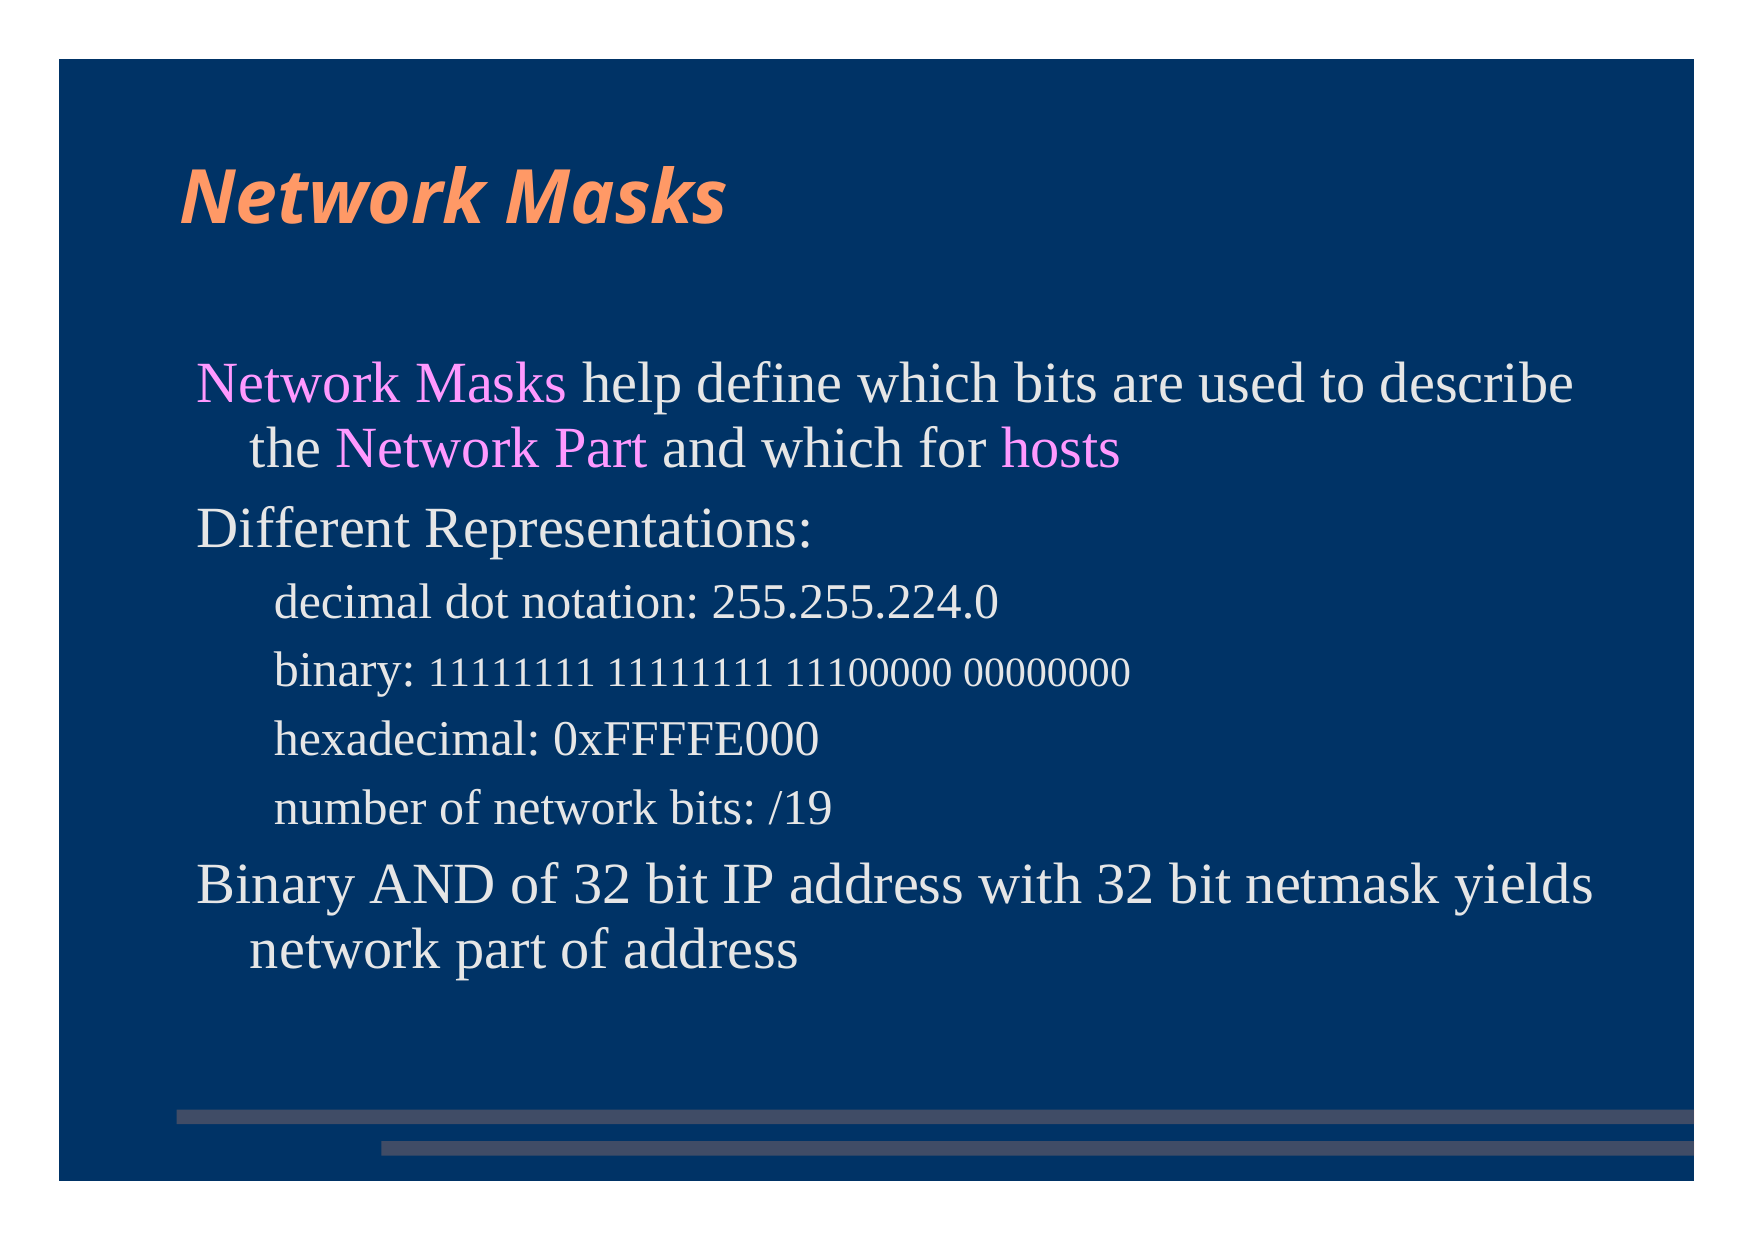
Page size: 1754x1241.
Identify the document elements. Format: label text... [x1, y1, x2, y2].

list Network Masks help define which bits are used to describe the Network Part and which for hosts Different Representations: decimal dot notation: 255.255.224.0 binary: 11111111 11111111 11100000 00000000 hexadecimal: 0xFFFFE000 number of network bits: /19 Binary AND of 32 bit IP address with 32 bit netmask yields network part of address [179, 350, 1603, 1084]
title Network Masks [179, 100, 1576, 289]
